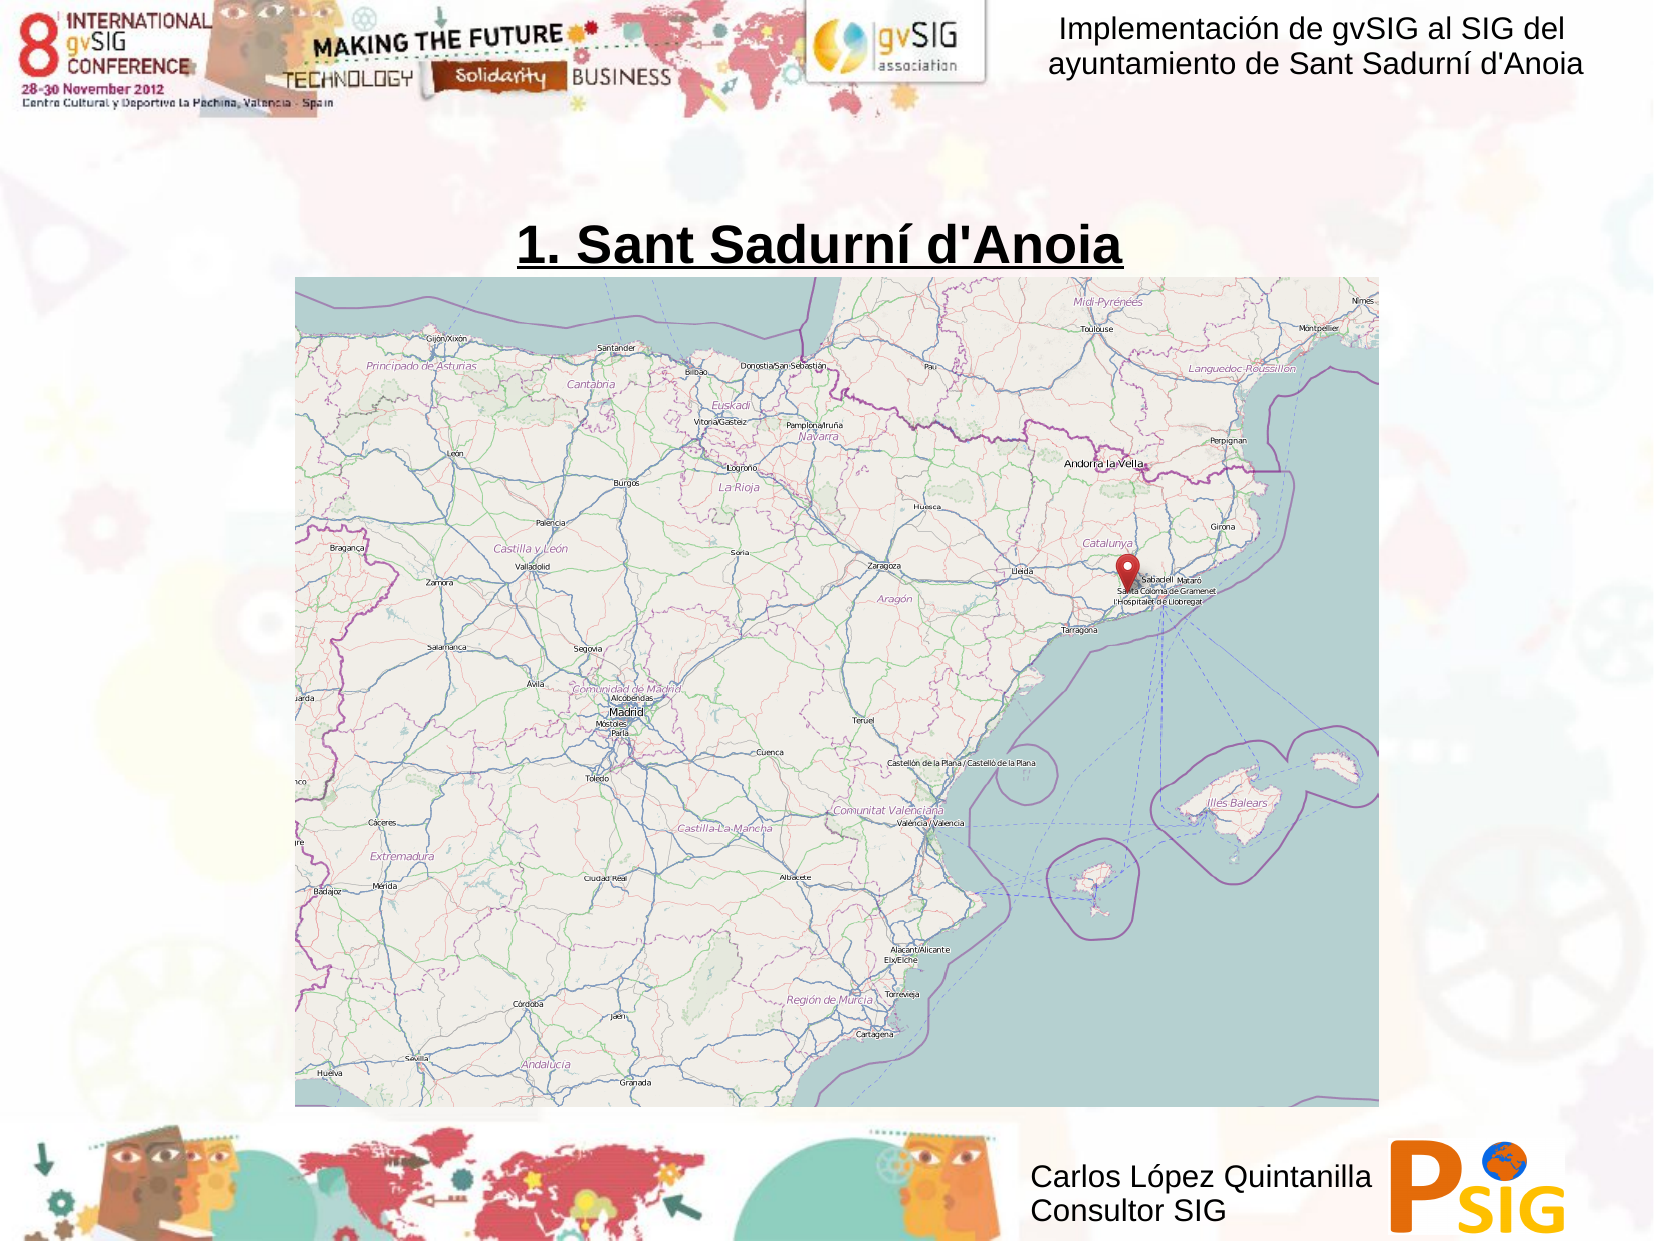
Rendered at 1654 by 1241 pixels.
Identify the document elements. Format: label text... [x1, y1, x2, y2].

picture [0, 0, 1654, 1241]
text_box 1. Sant Sadurní d'Anoia [501, 206, 1140, 277]
